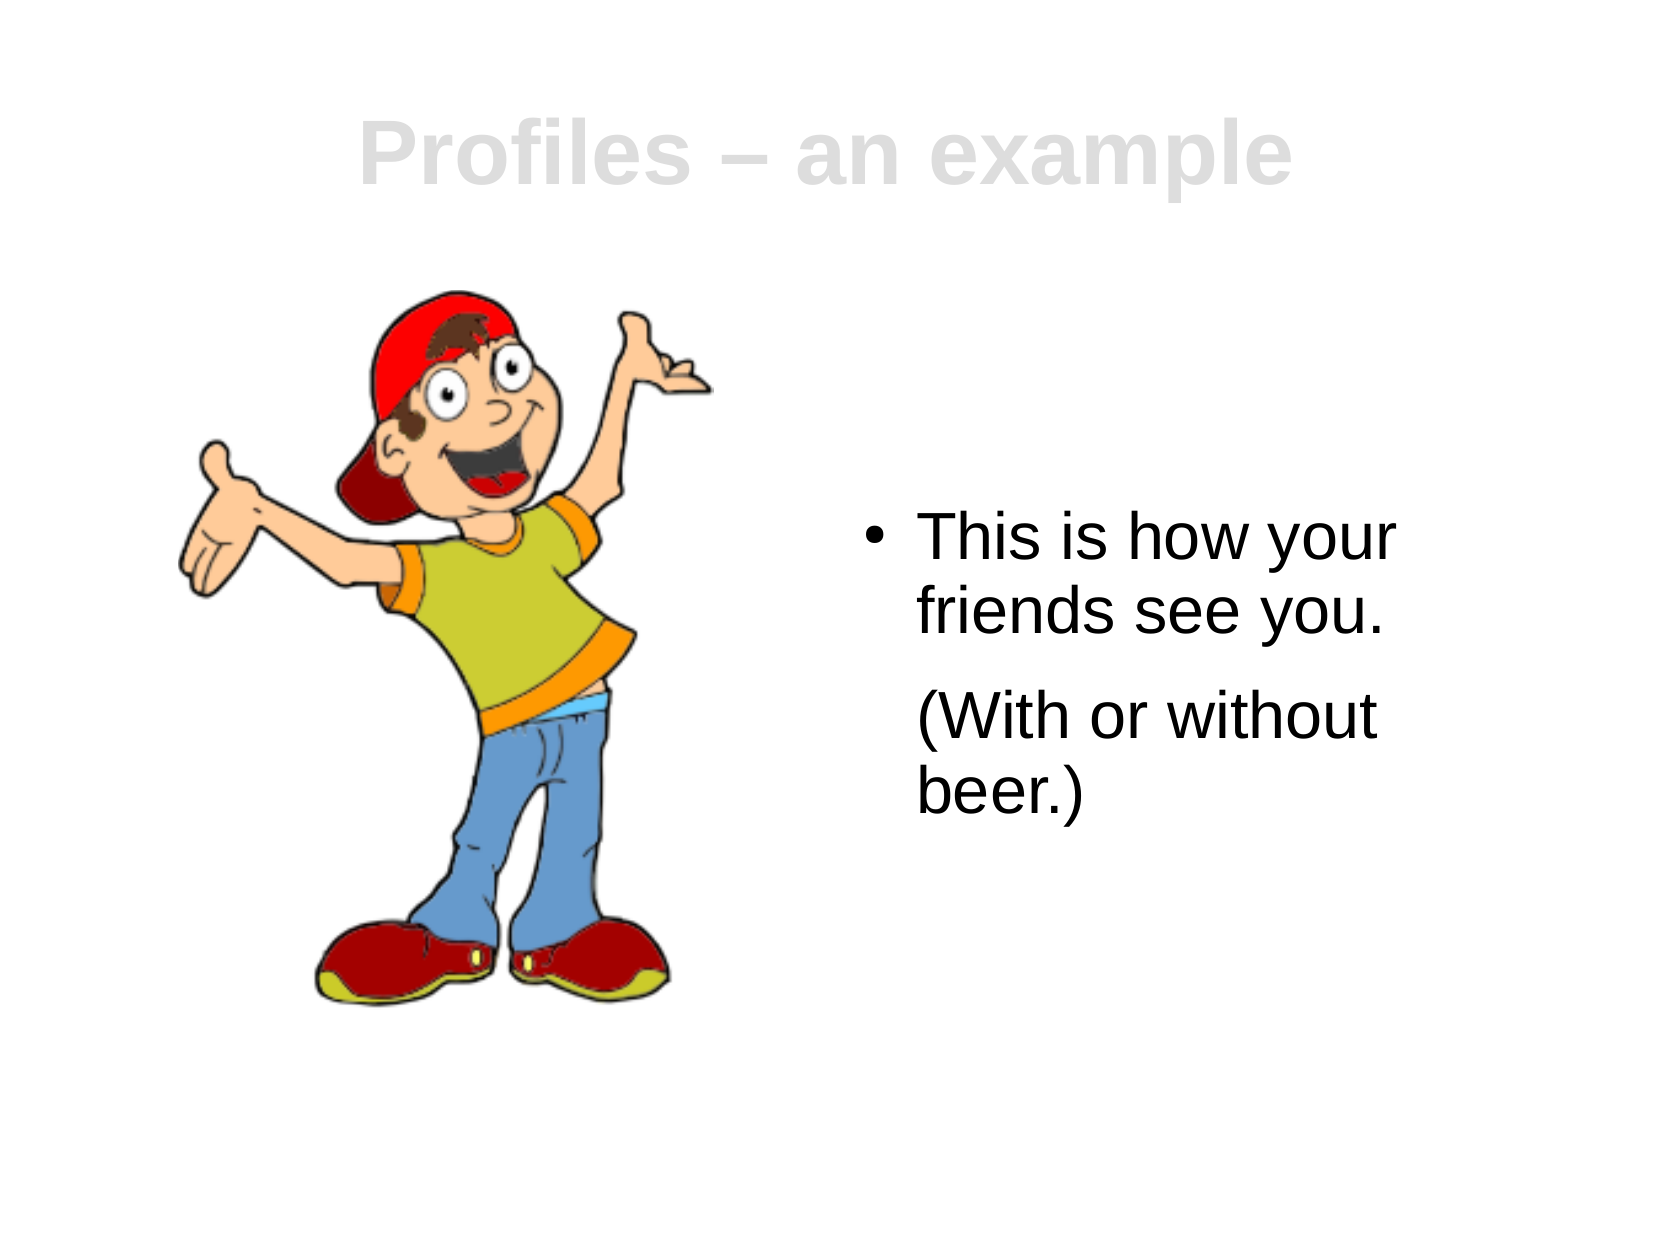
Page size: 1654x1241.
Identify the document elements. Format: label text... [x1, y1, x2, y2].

picture [178, 290, 714, 1010]
title Profiles – an example [82, 49, 1571, 257]
list This is how your friends see you. (With or without beer.) [845, 290, 1453, 1010]
